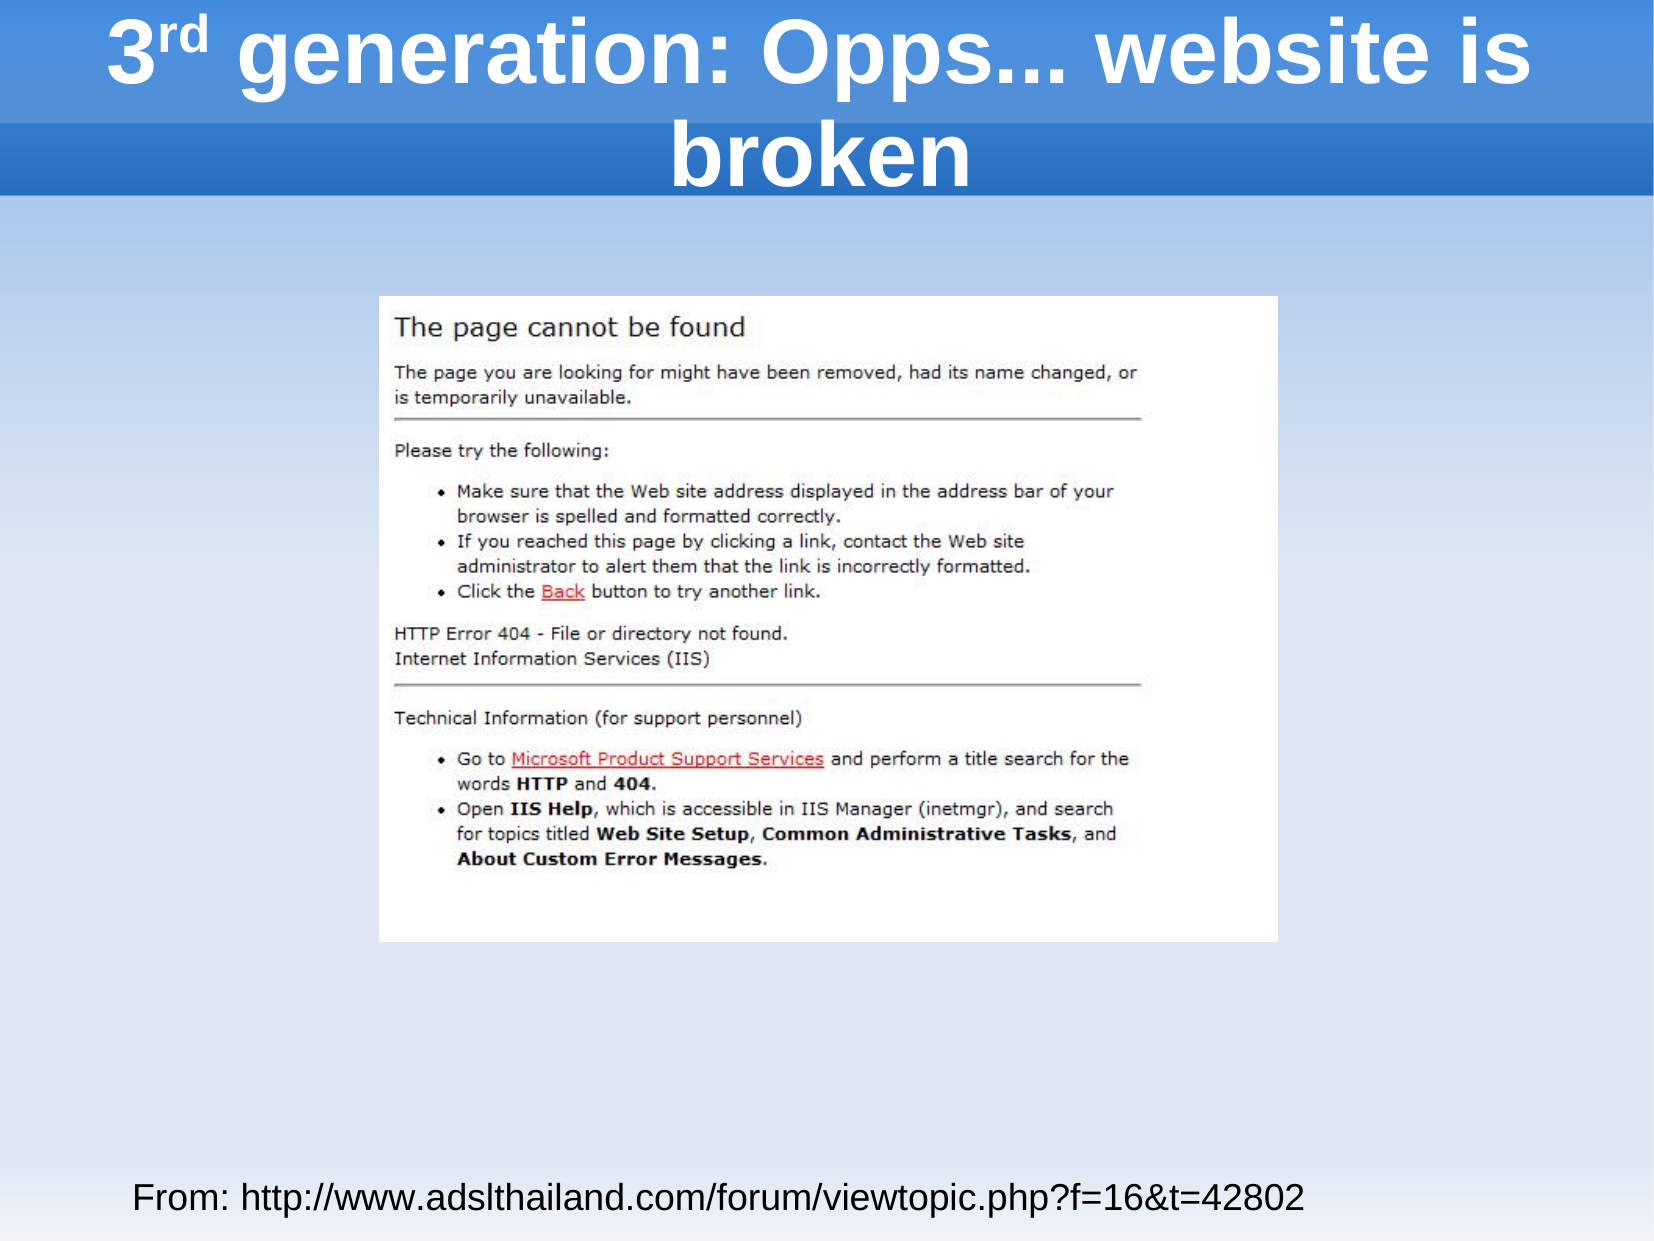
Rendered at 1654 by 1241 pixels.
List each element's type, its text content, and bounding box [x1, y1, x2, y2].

picture [0, 0, 1654, 1241]
text_box From: http://www.adslthailand.com/forum/viewtopic.php?f=16&t=42802 [117, 1169, 1321, 1226]
title 3rd generation: Opps... website is broken [76, 0, 1565, 208]
